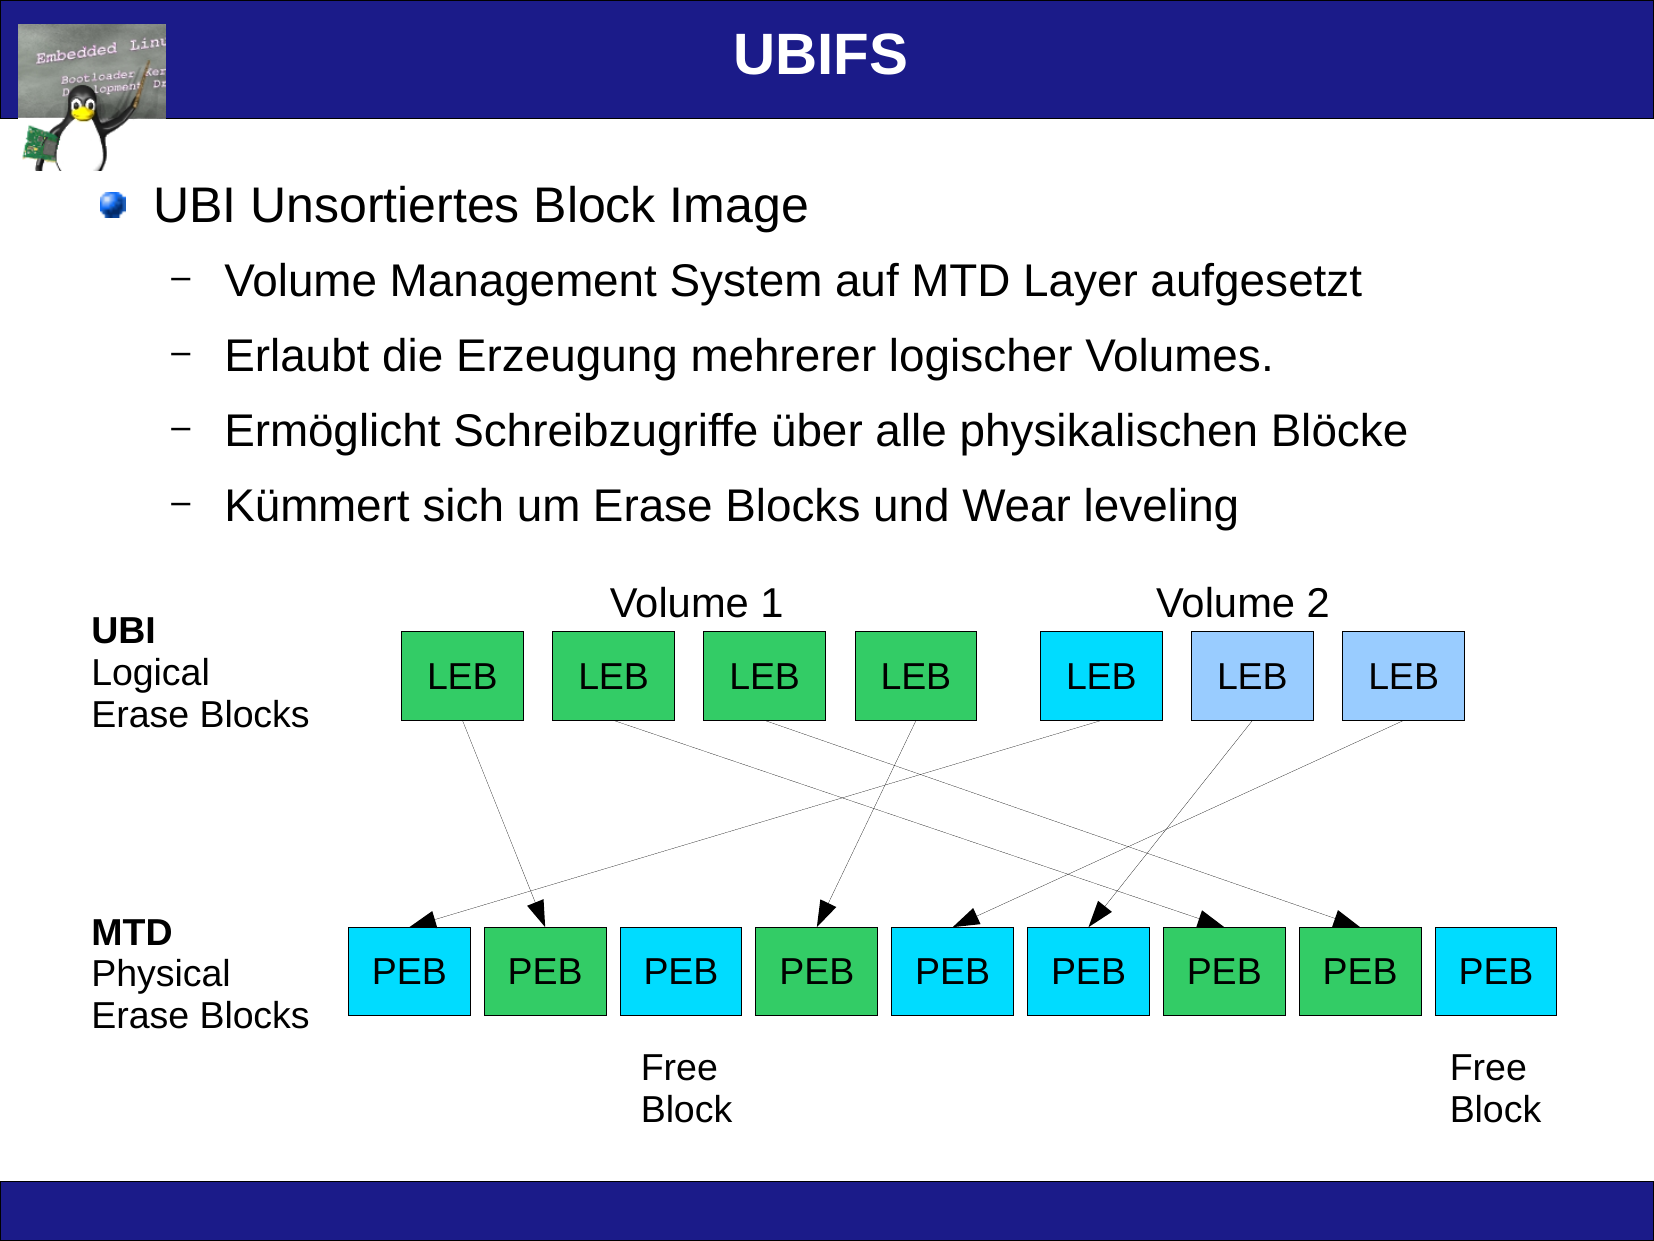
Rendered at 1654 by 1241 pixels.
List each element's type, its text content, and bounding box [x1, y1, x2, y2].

text_box PEB [484, 927, 607, 1016]
text_box PEB [1027, 927, 1150, 1016]
text_box PEB [755, 927, 878, 1016]
text_box PEB [1435, 927, 1557, 1016]
text_box PEB [1163, 927, 1286, 1016]
text_box MTD Physical Erase Blocks [76, 903, 325, 1052]
text_box PEB [891, 927, 1014, 1016]
text_box Free Block [625, 1038, 748, 1138]
text_box LEB [855, 635, 977, 721]
text_box Volume 2 [1021, 572, 1465, 635]
text_box Volume 1 [401, 572, 993, 635]
text_box PEB [620, 927, 742, 1016]
text_box LEB [401, 635, 524, 721]
text_box LEB [552, 635, 675, 721]
text_box Free Block [1435, 1038, 1557, 1138]
title UBIFS [76, 19, 1565, 89]
text_box LEB [1040, 635, 1163, 721]
text_box LEB [1342, 635, 1465, 721]
text_box LEB [1191, 635, 1314, 721]
text_box UBI Logical Erase Blocks [76, 602, 325, 751]
picture [18, 24, 166, 171]
list UBI Unsortiertes Block Image Volume Management System auf MTD Layer aufgesetzt Erlaubt die Erzeugung mehrerer logischer Volumes. Ermöglicht Schreibzugriffe über alle physikalischen Blöcke Kümmert sich um Erase Blocks und Wear leveling [82, 177, 1571, 562]
text_box PEB [1299, 927, 1422, 1016]
text_box LEB [703, 635, 826, 721]
text_box PEB [348, 927, 471, 1016]
